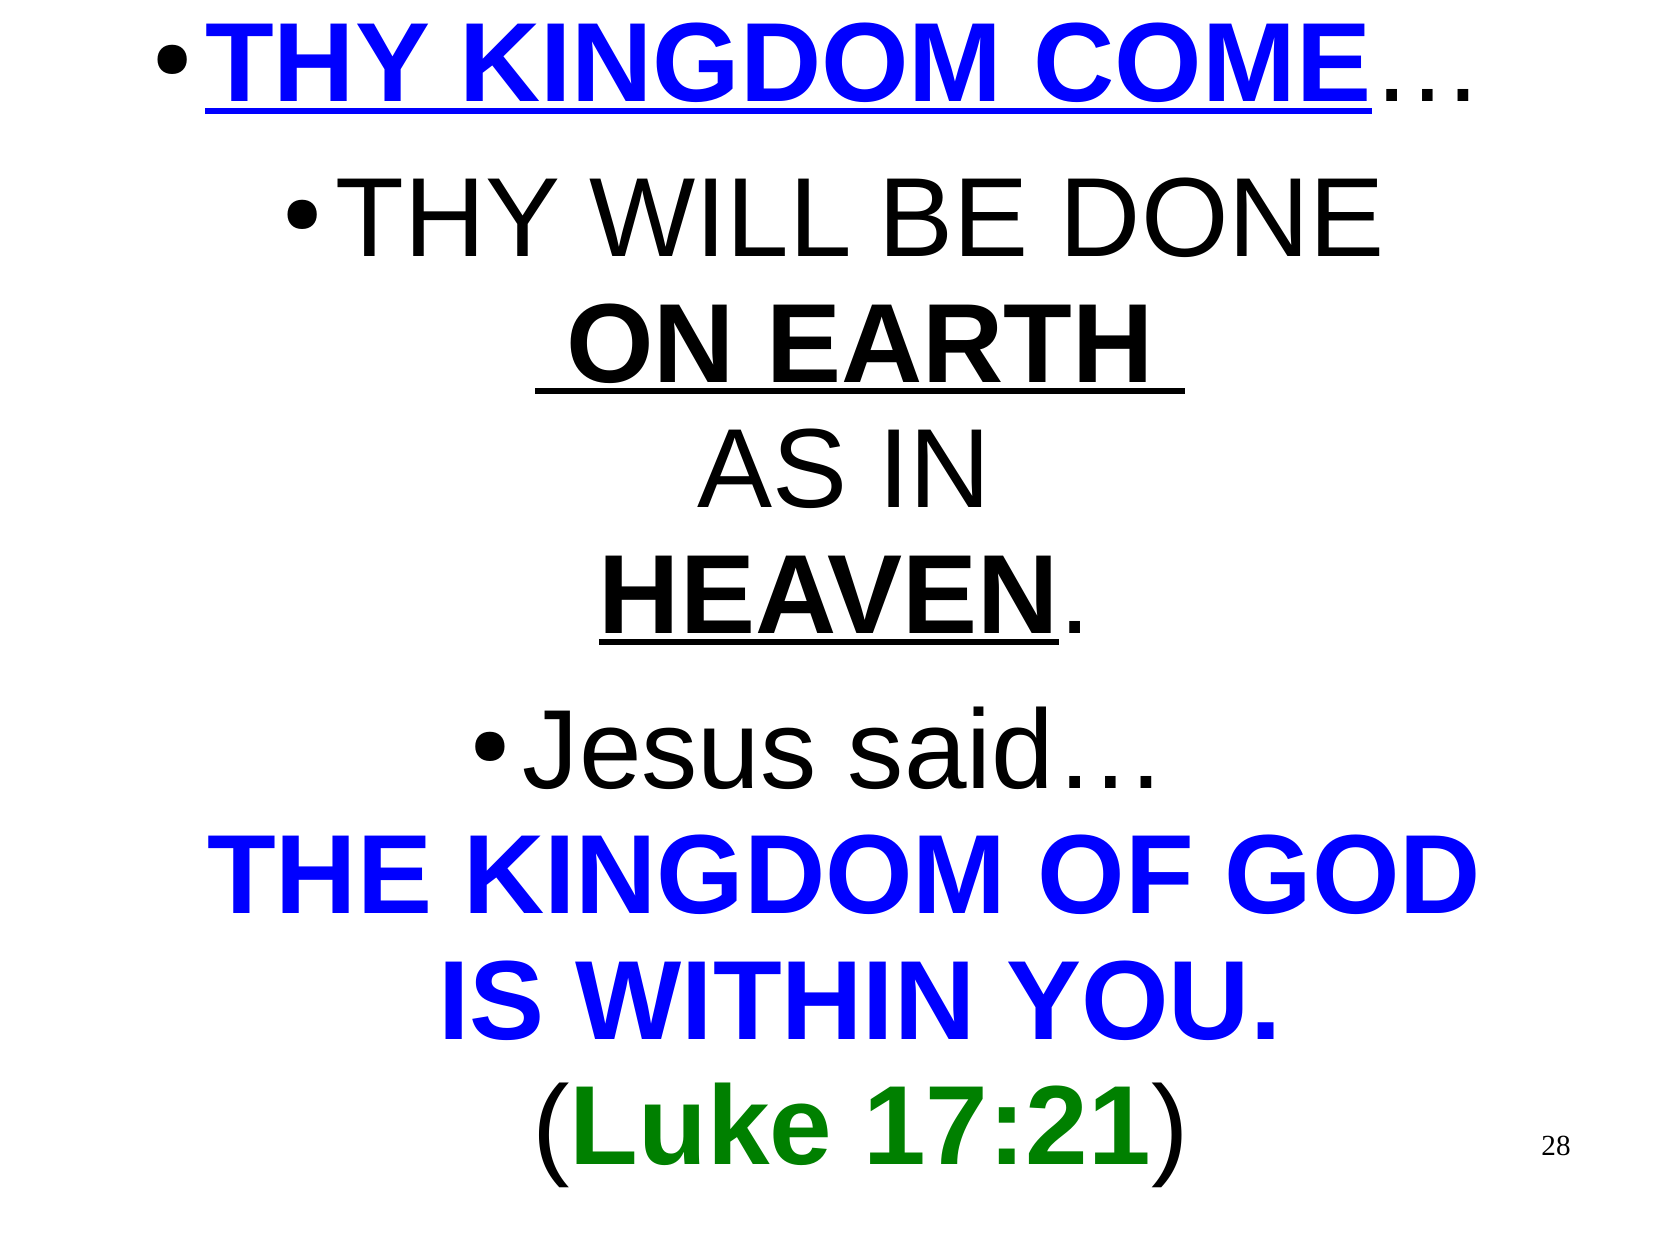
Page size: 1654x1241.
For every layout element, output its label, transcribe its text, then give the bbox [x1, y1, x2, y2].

list THY KINGDOM COME… THY WILL BE DONE ON EARTH AS IN HEAVEN. Jesus said… THE KINGDOM OF GOD IS WITHIN YOU. (Luke 17:21) [0, 0, 1651, 1238]
